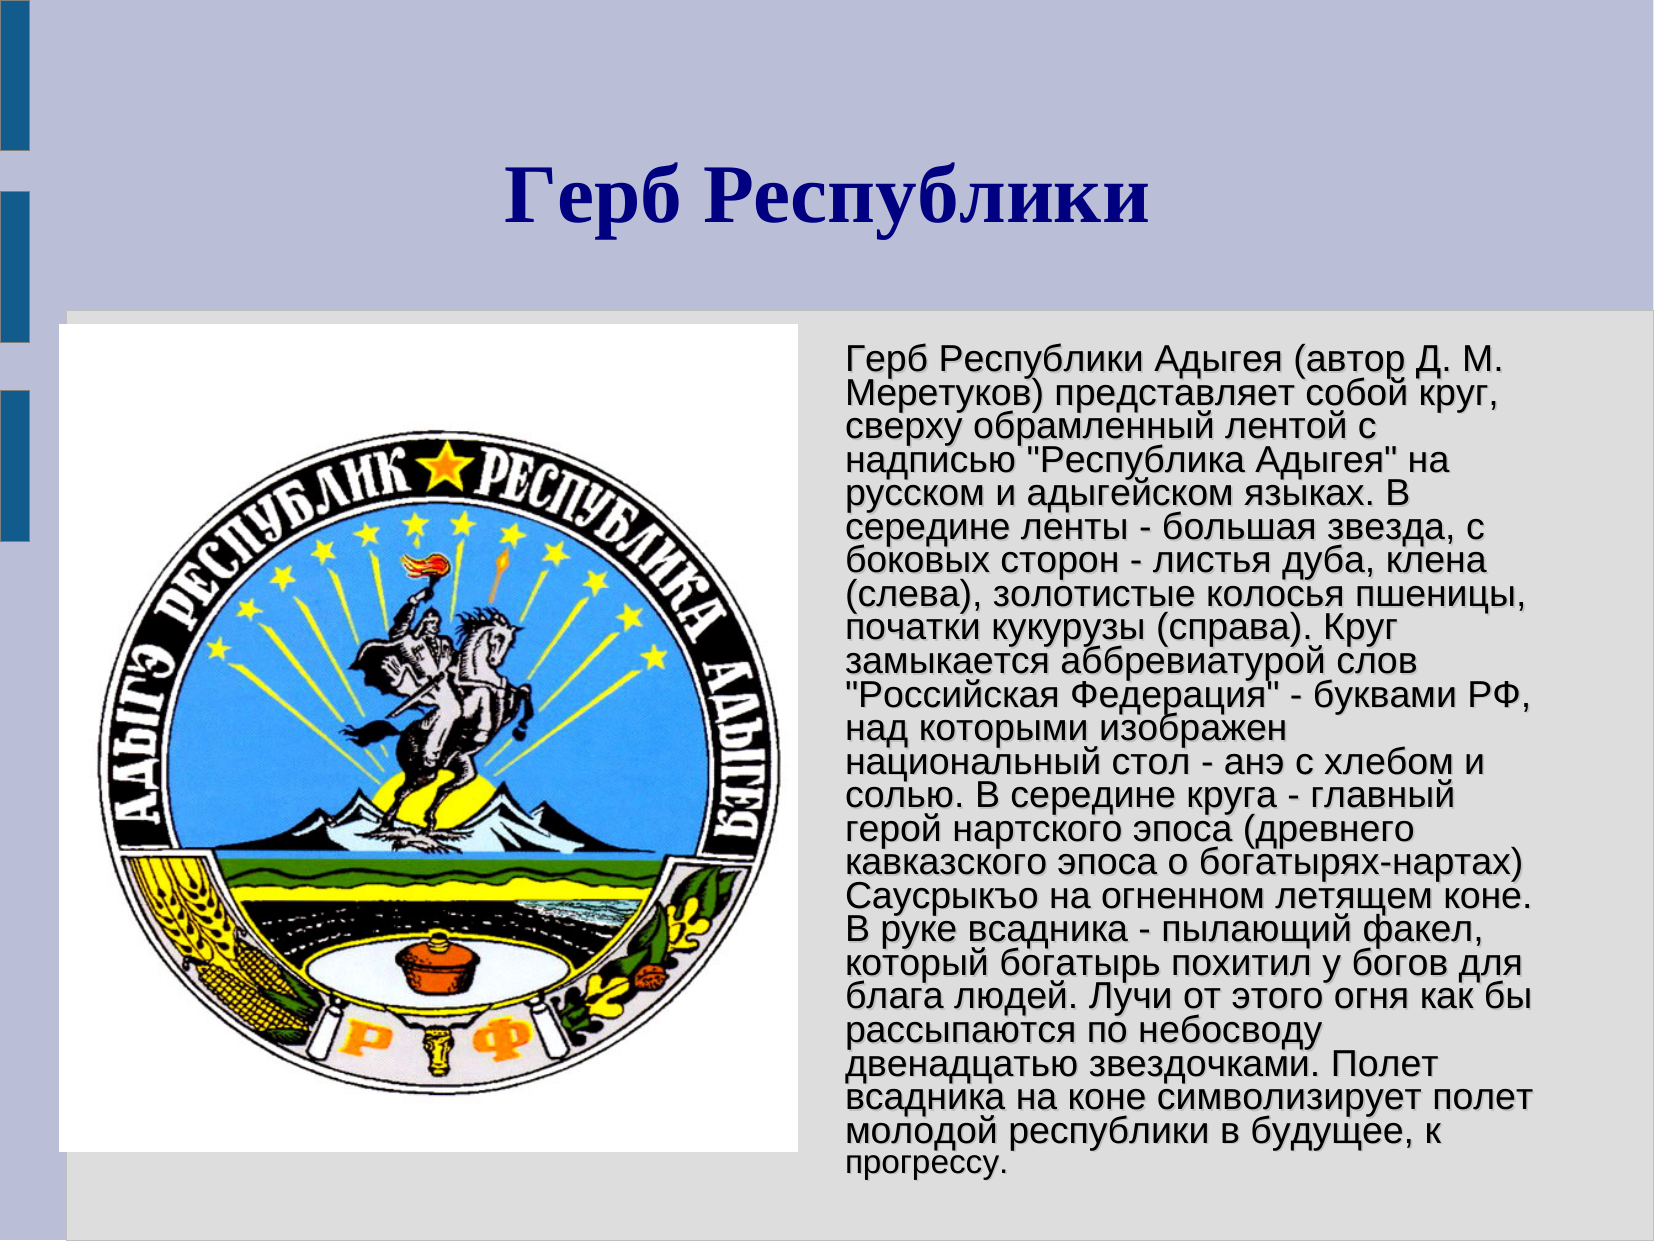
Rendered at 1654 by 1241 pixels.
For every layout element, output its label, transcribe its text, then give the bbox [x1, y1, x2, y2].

list Герб Республики Адыгея (автор Д. М. Меретуков) представляет собой круг, сверху обрамленный лентой с надписью "Республика Адыгея" на русском и адыгейском языках. В середине ленты - большая звезда, с боковых сторон - листья дуба, клена (слева), золотистые колосья пшеницы, початки кукурузы (справа). Круг замыкается аббревиатурой слов "Российская Федерация" - буквами РФ, над которыми изображен национальный стол - анэ с хлебом и солью. В середине круга - главный герой нартского эпоса (древнего кавказского эпоса о богатырях-нартах) Саусрыкъо на огненном летящем коне. В руке всадника - пылающий факел, который богатырь похитил у богов для блага людей. Лучи от этого огня как бы рассыпаются по небосводу двенадцатью звездочками. Полет всадника на коне символизирует полет молодой республики в будущее, к прогрессу. [845, 344, 1535, 1190]
title Герб Республики [121, 91, 1534, 299]
picture [59, 324, 798, 1152]
